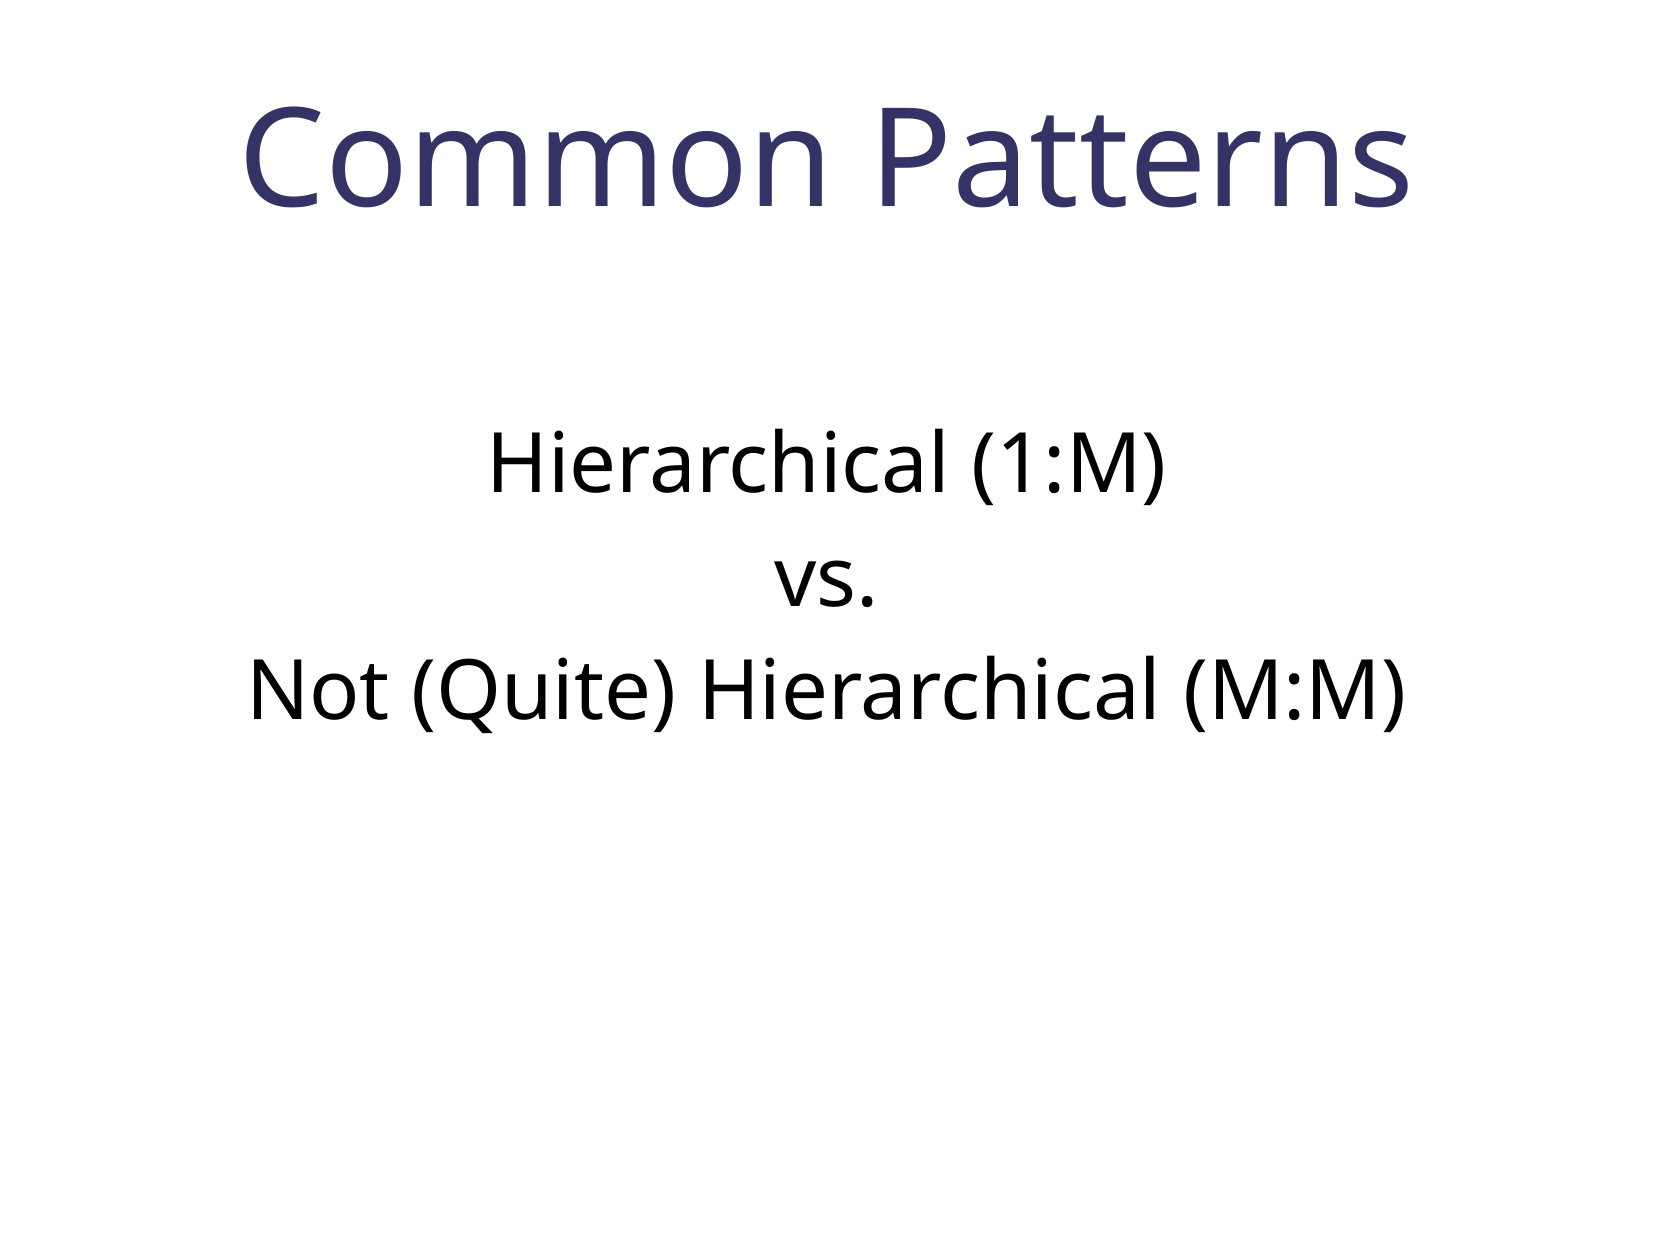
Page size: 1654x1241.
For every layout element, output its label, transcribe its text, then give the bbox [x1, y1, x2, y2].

subtitle Hierarchical (1:M) vs. Not (Quite) Hierarchical (M:M) [82, 290, 1571, 1094]
title Common Patterns [82, 56, 1571, 250]
